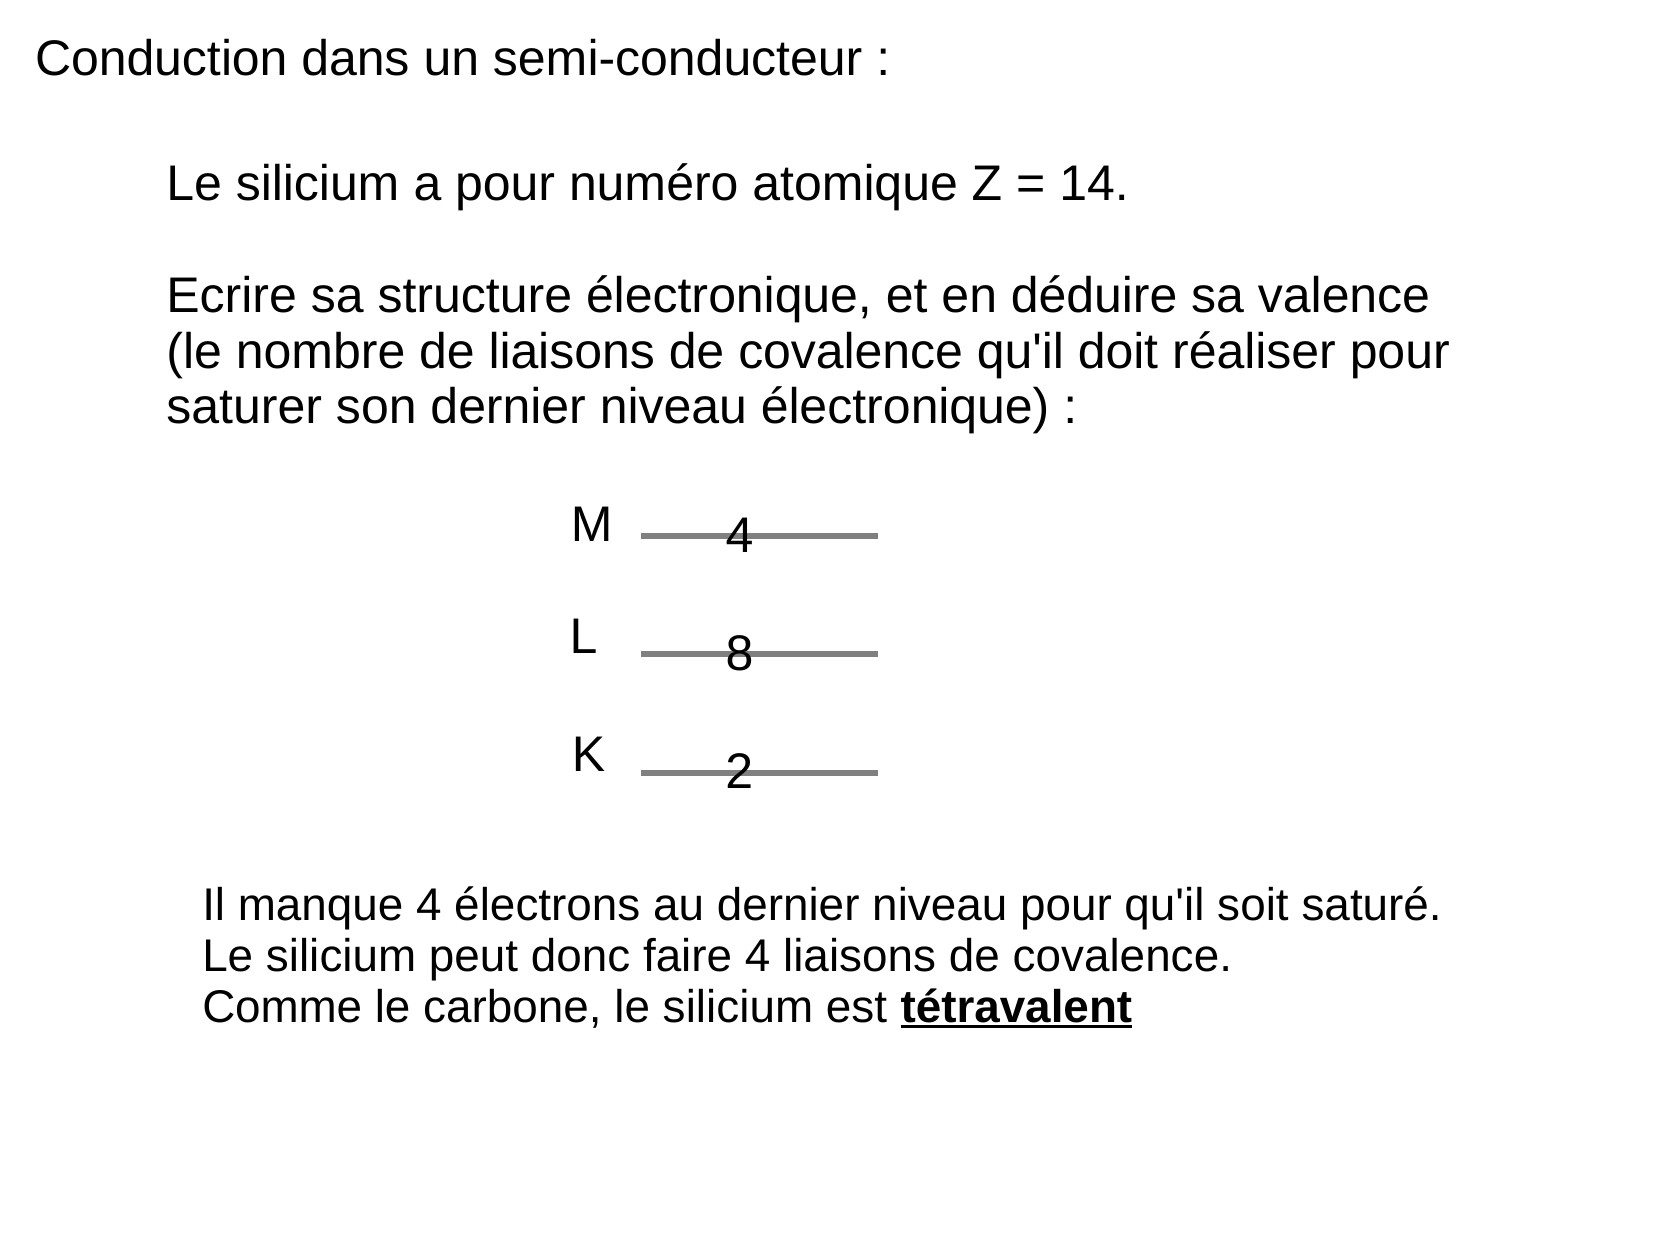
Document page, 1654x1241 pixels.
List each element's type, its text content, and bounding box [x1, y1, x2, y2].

text_box Conduction dans un semi-conducteur : [20, 22, 996, 94]
text_box 4 [710, 500, 787, 571]
text_box 2 [710, 736, 787, 807]
text_box Il manque 4 électrons au dernier niveau pour qu'il soit saturé. Le silicium peut donc faire 4 liaisons de covalence. Comme le carbone, le silicium est tétravalent [187, 871, 1467, 1041]
text_box Le silicium a pour numéro atomique Z = 14. Ecrire sa structure électronique, et en déduire sa valence (le nombre de liaisons de covalence qu'il doit réaliser pour saturer son dernier niveau électronique) : [151, 148, 1468, 442]
text_box K [557, 718, 633, 789]
text_box L [554, 601, 631, 672]
text_box 8 [710, 618, 787, 689]
text_box M [556, 488, 632, 560]
